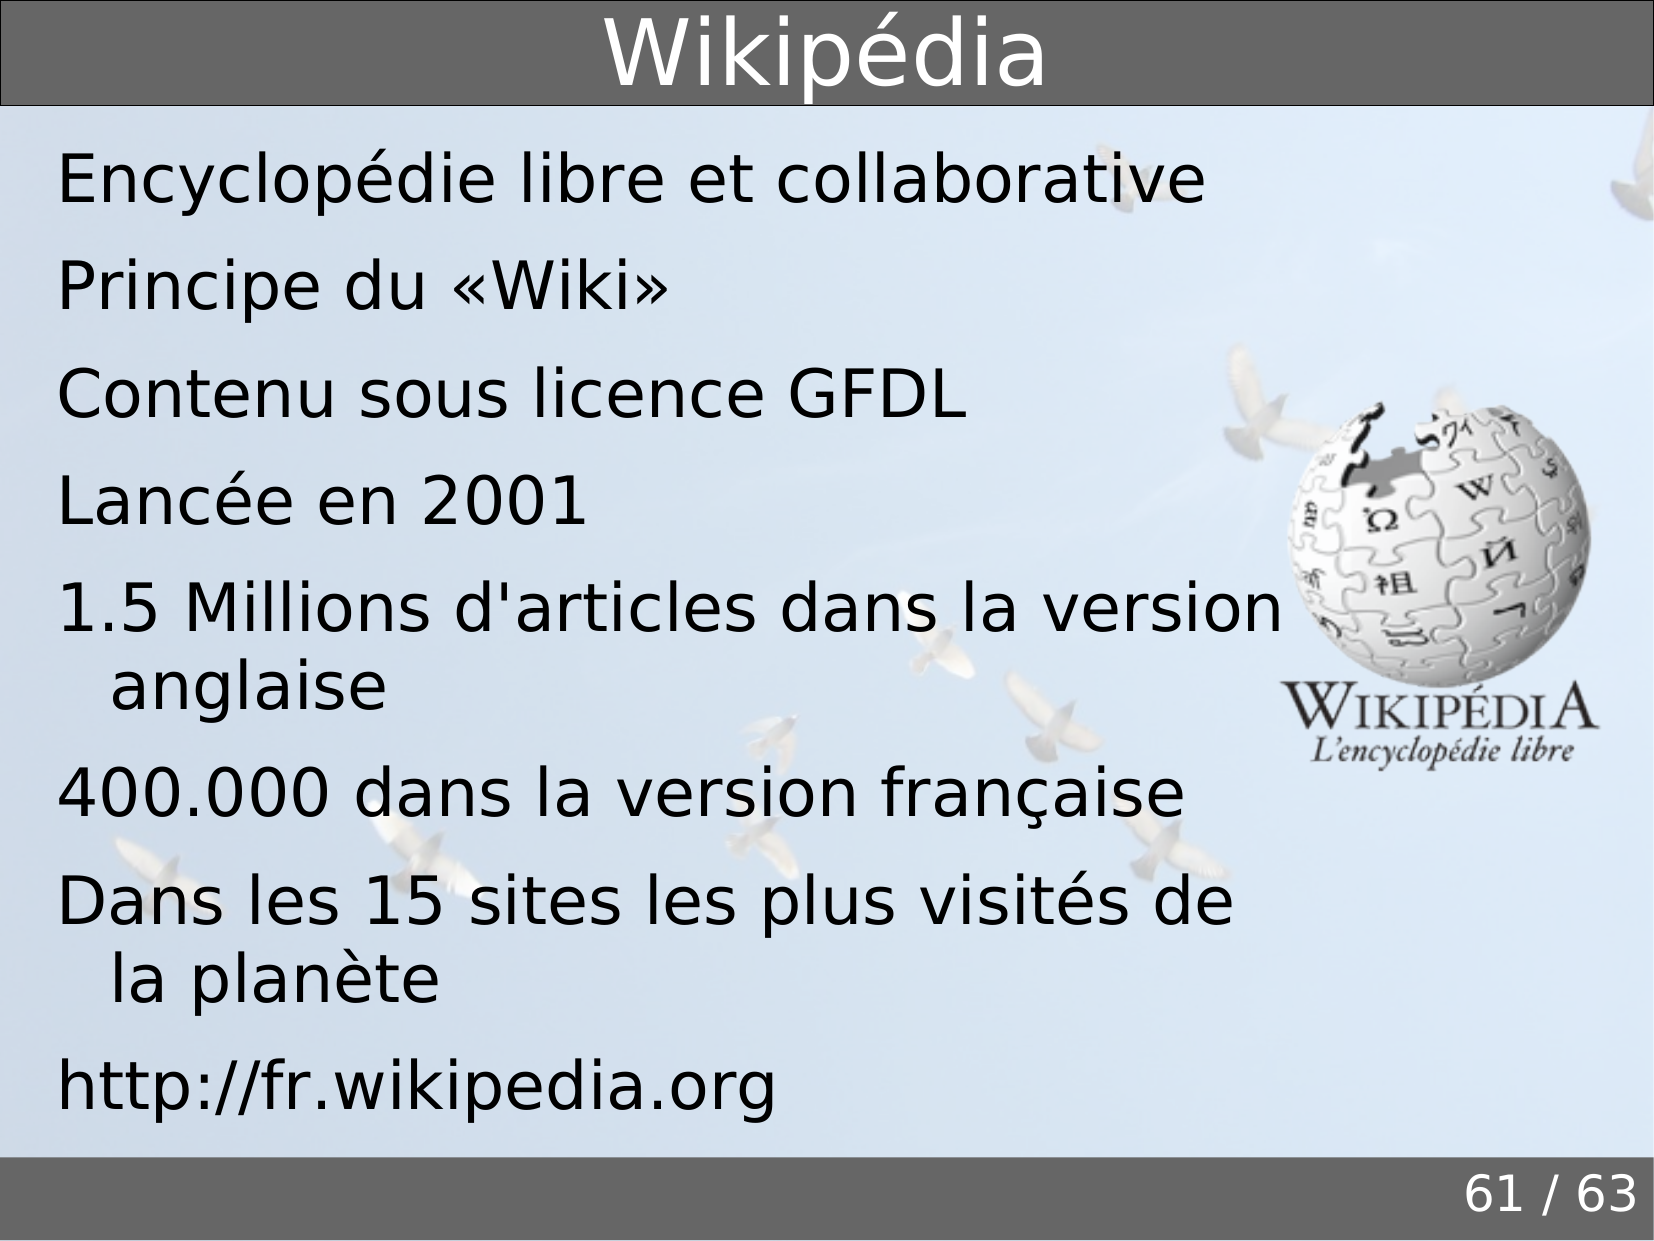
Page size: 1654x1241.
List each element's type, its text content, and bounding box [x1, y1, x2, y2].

title Wikipédia [0, 0, 1654, 108]
list Encyclopédie libre et collaborative Principe du «Wiki» Contenu sous licence GFDL Lancée en 2001 1.5 Millions d'articles dans la version anglaise 400.000 dans la version française Dans les 15 sites les plus visités de la planète http://fr.wikipedia.org [38, 140, 1311, 1126]
picture [1276, 398, 1607, 777]
